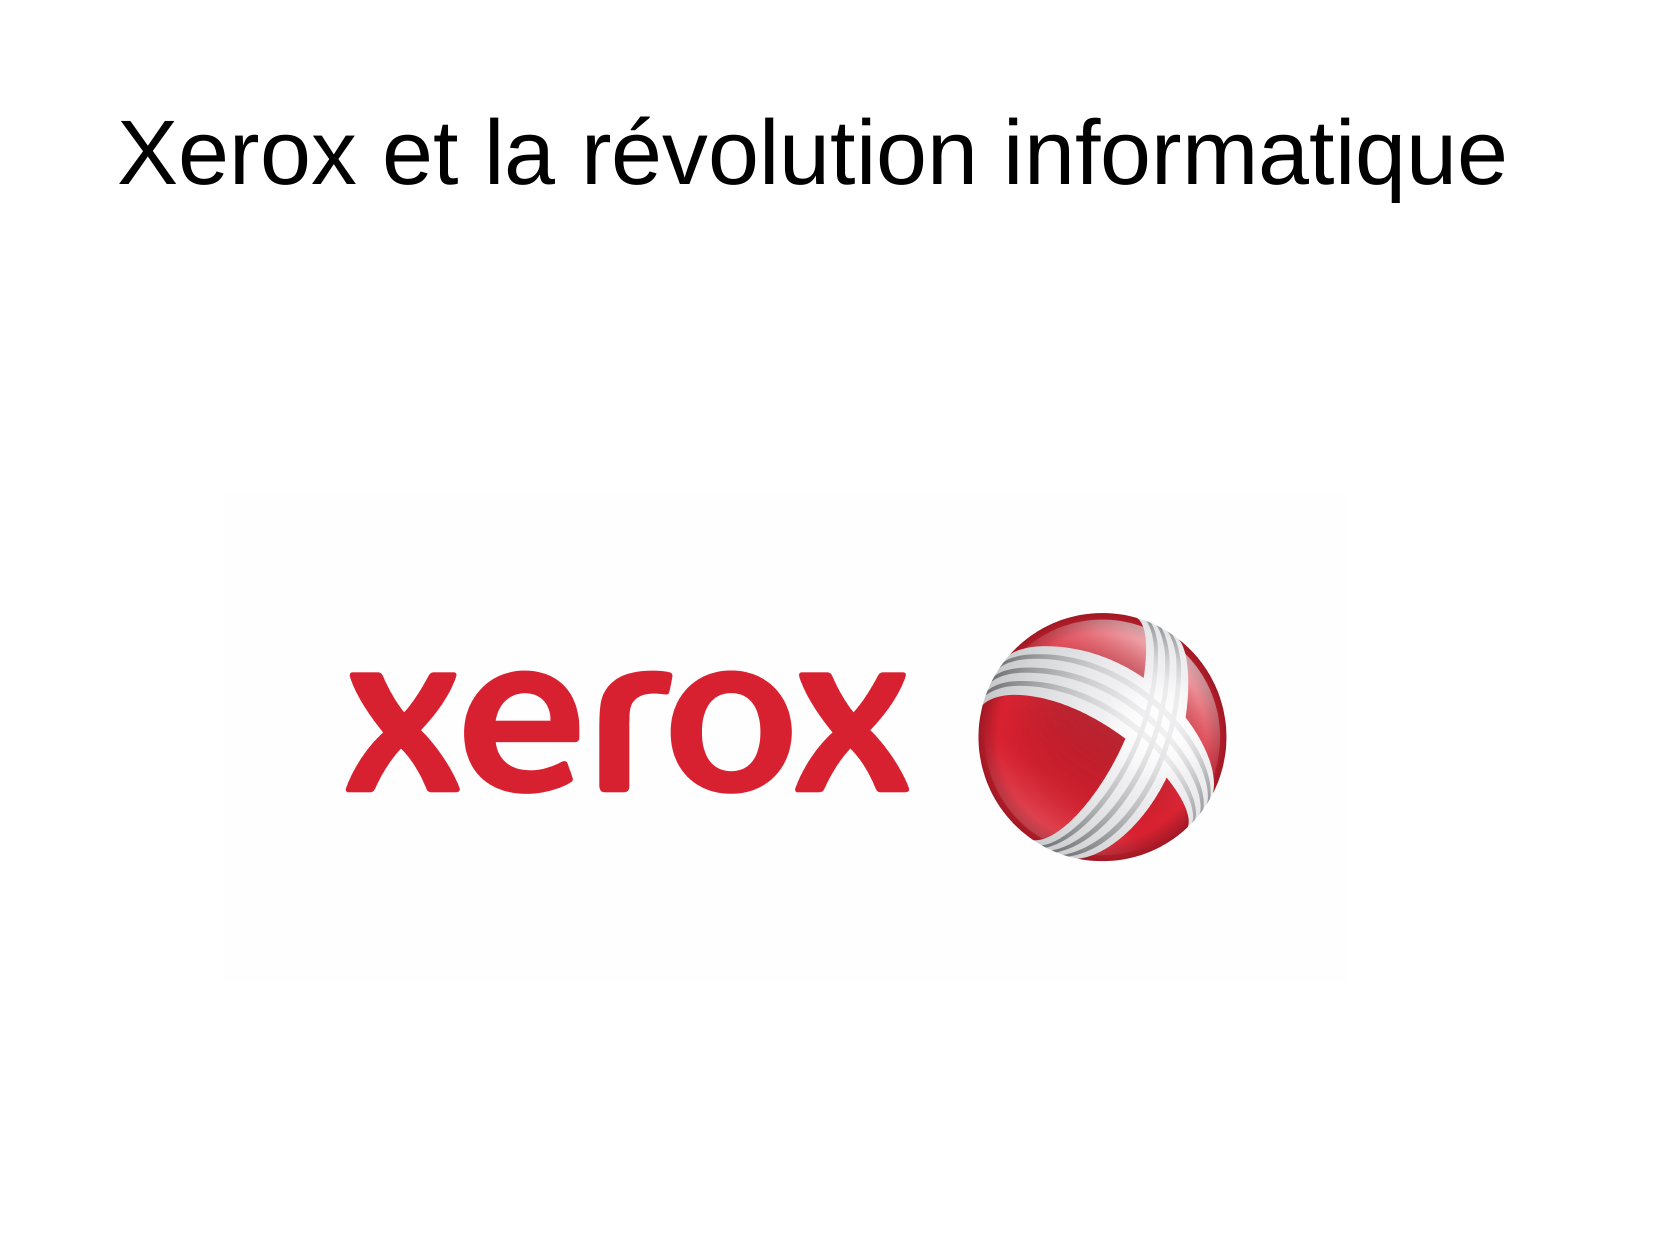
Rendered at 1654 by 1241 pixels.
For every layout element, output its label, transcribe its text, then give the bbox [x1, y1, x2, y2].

title Xerox et la révolution informatique [82, 49, 1571, 257]
picture [224, 494, 1347, 981]
